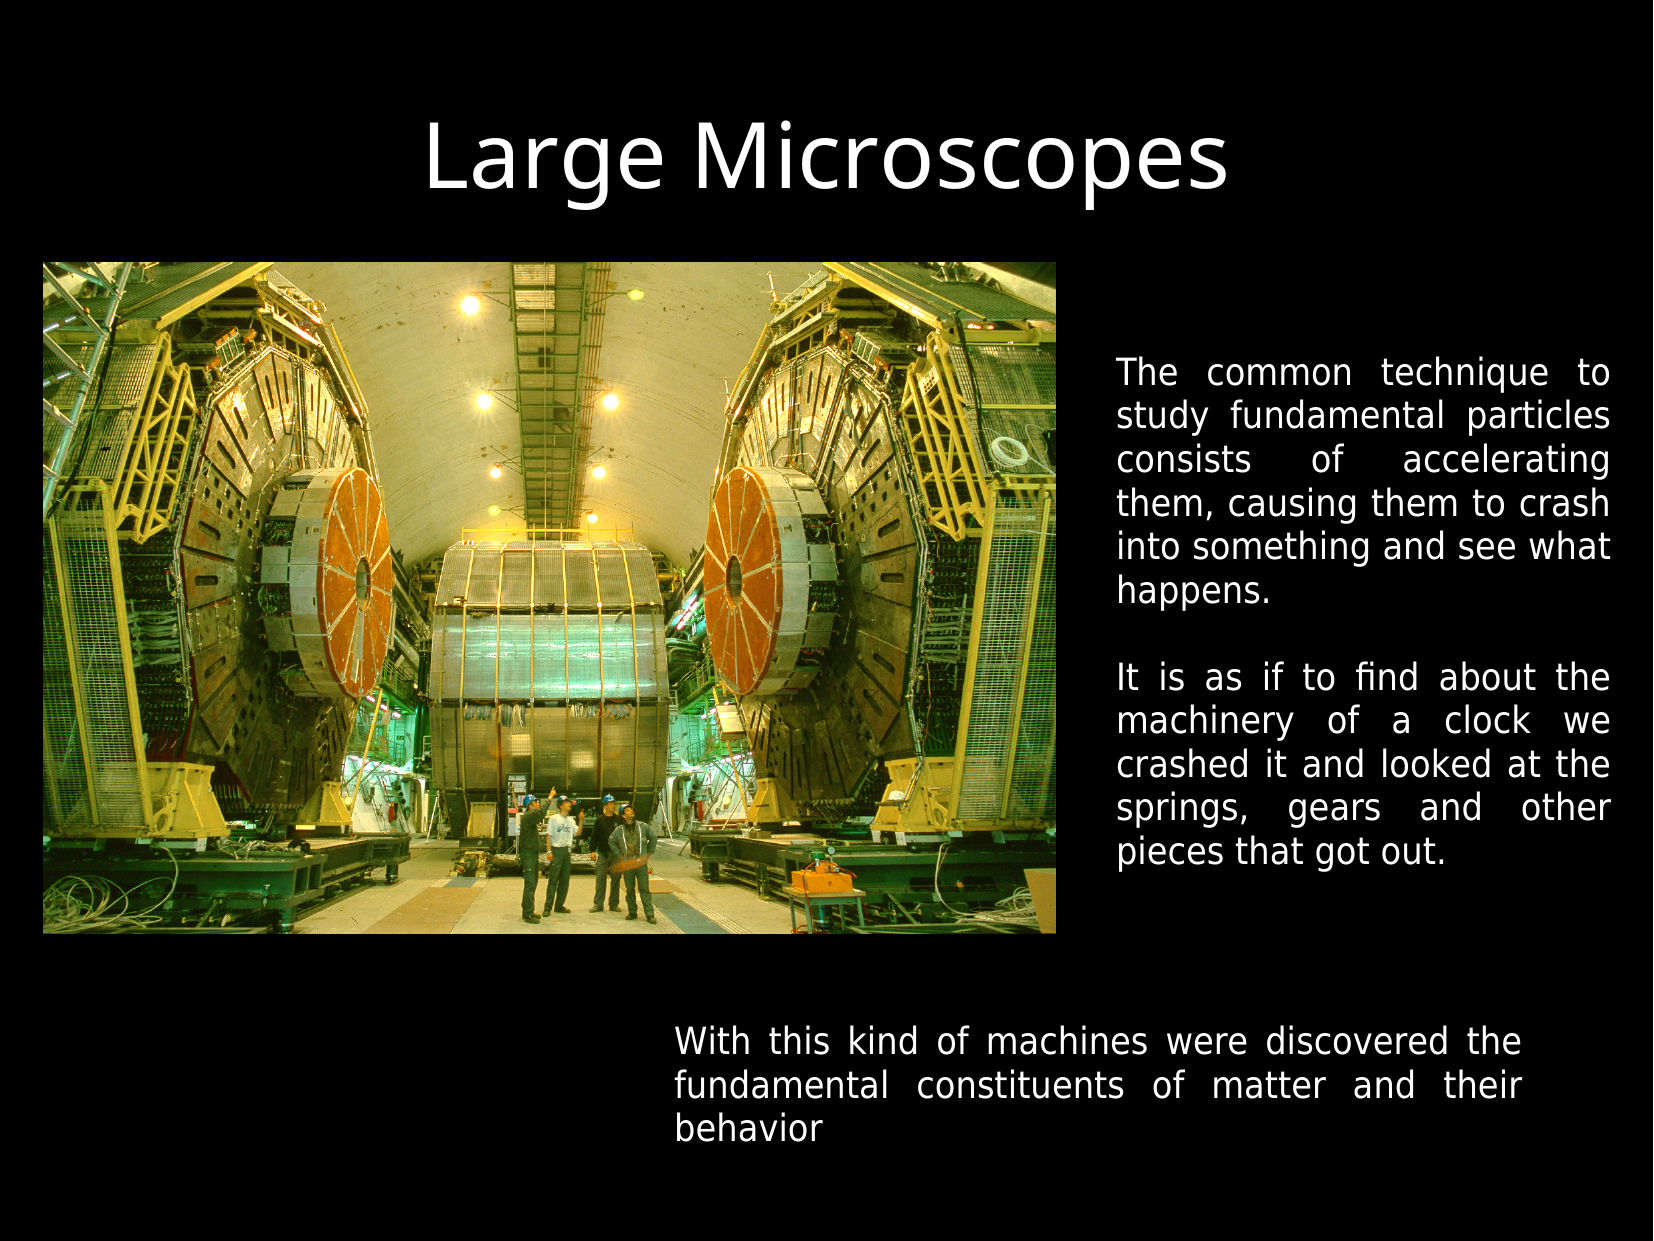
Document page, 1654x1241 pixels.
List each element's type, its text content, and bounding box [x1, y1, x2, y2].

text_box The common technique to study fundamental particles consists of accelerating them, causing them to crash into something and see what happens. It is as if to find about the machinery of a clock we crashed it and looked at the springs, gears and other pieces that got out. [1101, 343, 1627, 881]
text_box With this kind of machines were discovered the fundamental constituents of matter and their behavior [659, 1012, 1538, 1201]
picture [43, 262, 1056, 934]
title Large Microscopes [82, 56, 1571, 250]
